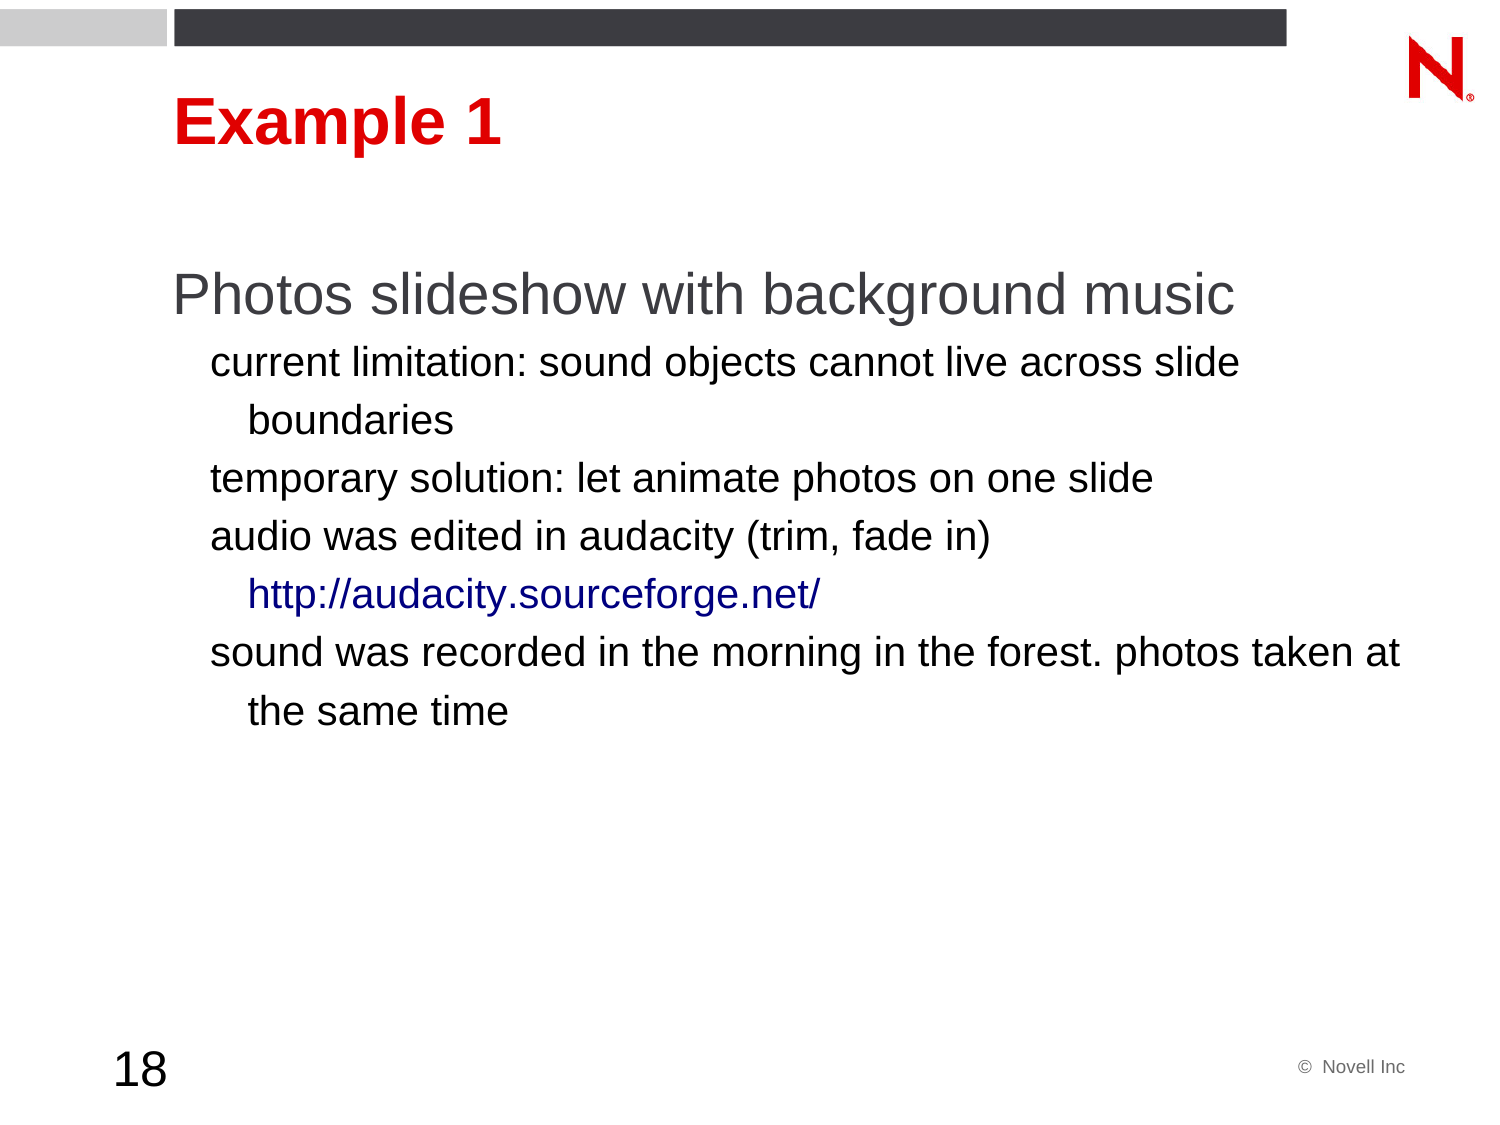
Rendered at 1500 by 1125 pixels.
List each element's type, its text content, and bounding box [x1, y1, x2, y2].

list Photos slideshow with background music current limitation: sound objects cannot live across slide boundaries temporary solution: let animate photos on one slide audio was edited in audacity (trim, fade in) http://audacity.sourceforge.net/ sound was recorded in the morning in the forest. photos taken at the same time [172, 246, 1413, 977]
title Example 1 [173, 41, 1395, 205]
picture [1404, 32, 1477, 105]
